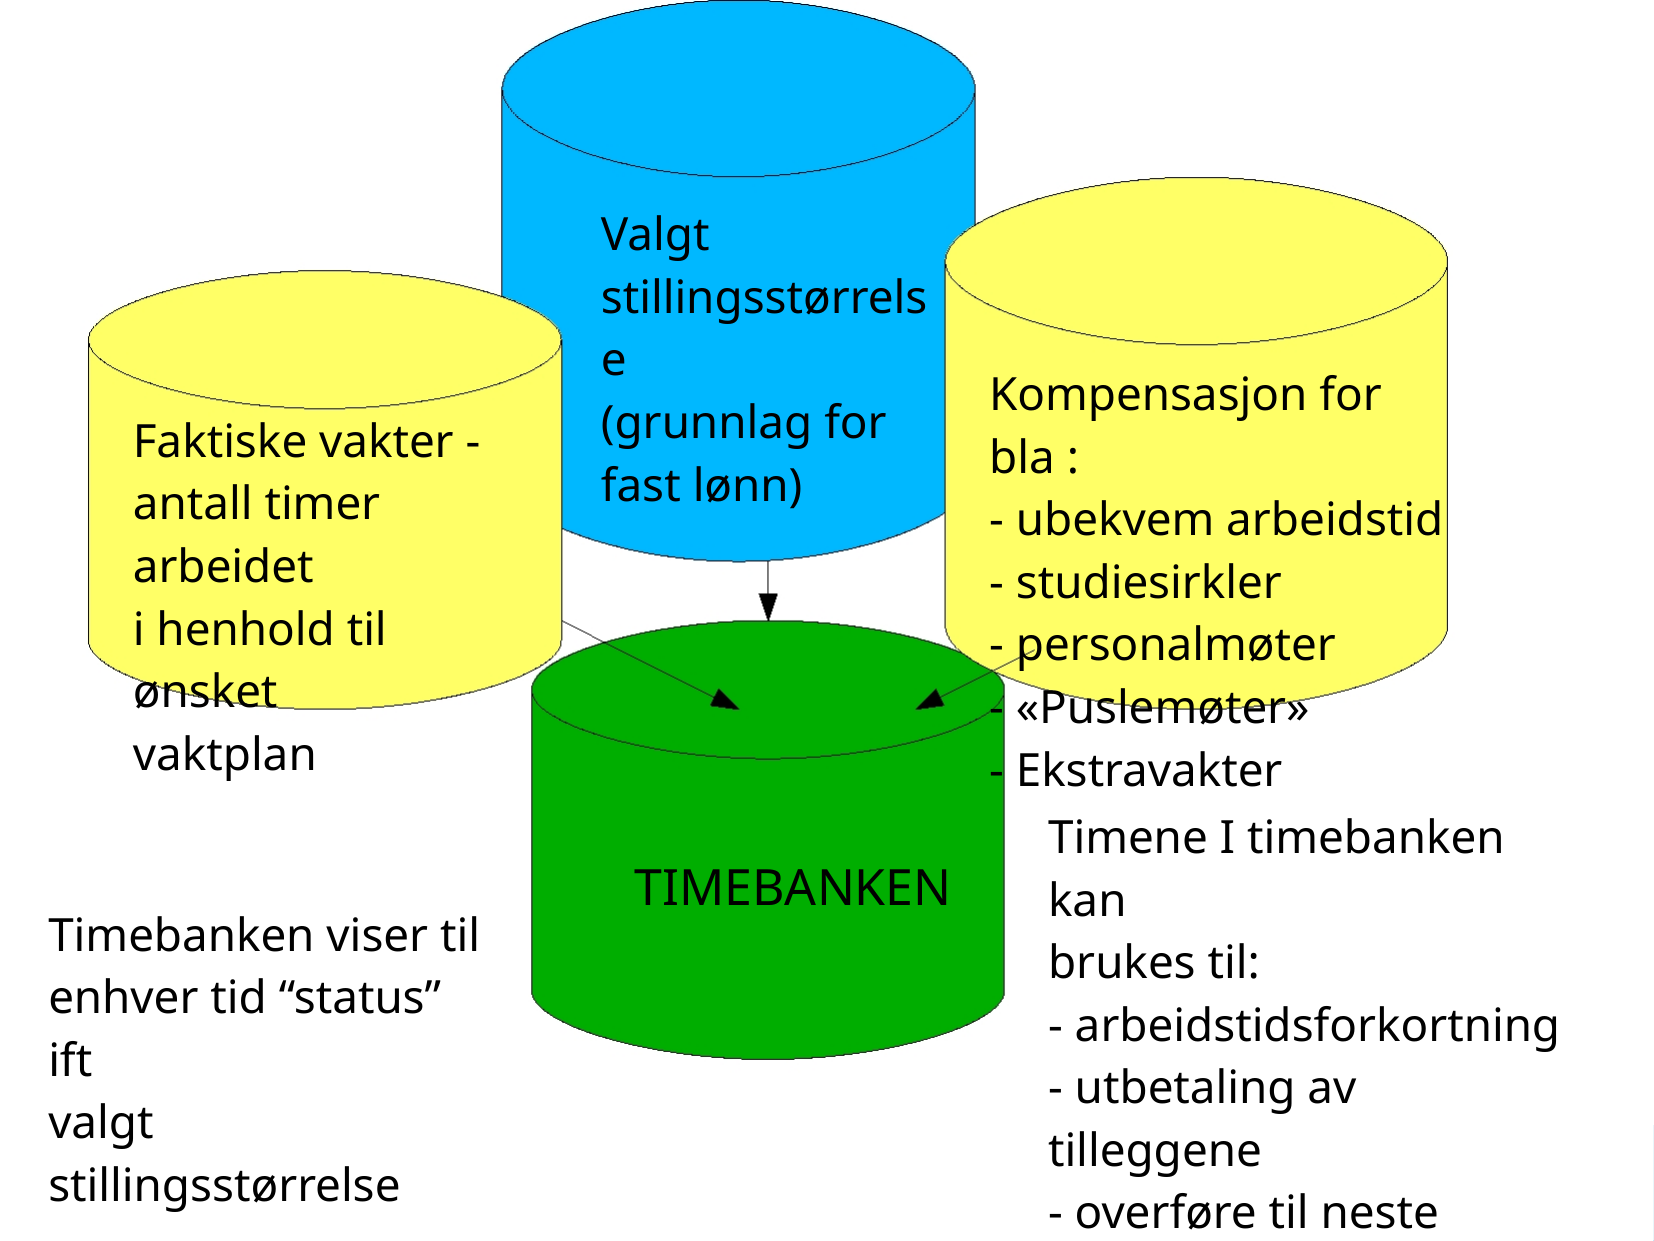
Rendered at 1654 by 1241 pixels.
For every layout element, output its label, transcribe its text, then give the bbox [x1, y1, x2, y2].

text_box Timebanken viser til enhver tid “status” ift valgt stillingsstørrelse [33, 895, 502, 1063]
picture [0, 0, 1654, 1241]
text_box Faktiske vakter - antall timer arbeidet i henhold til ønsket vaktplan [118, 401, 551, 621]
text_box Valgt stillingsstørrelse (grunnlag for fast lønn) [586, 194, 945, 414]
text_box Kompensasjon for bla : - ubekvem arbeidstid - studiesirkler - personalmøter - «Puslemøter» - Ekstravakter [974, 354, 1474, 676]
text_box TIMEBANKEN [620, 844, 975, 916]
text_box Timene I timebanken kan brukes til: - arbeidstidsforkortning - utbetaling av tilleggene - overføre til neste måned/ periode [1033, 797, 1577, 1119]
